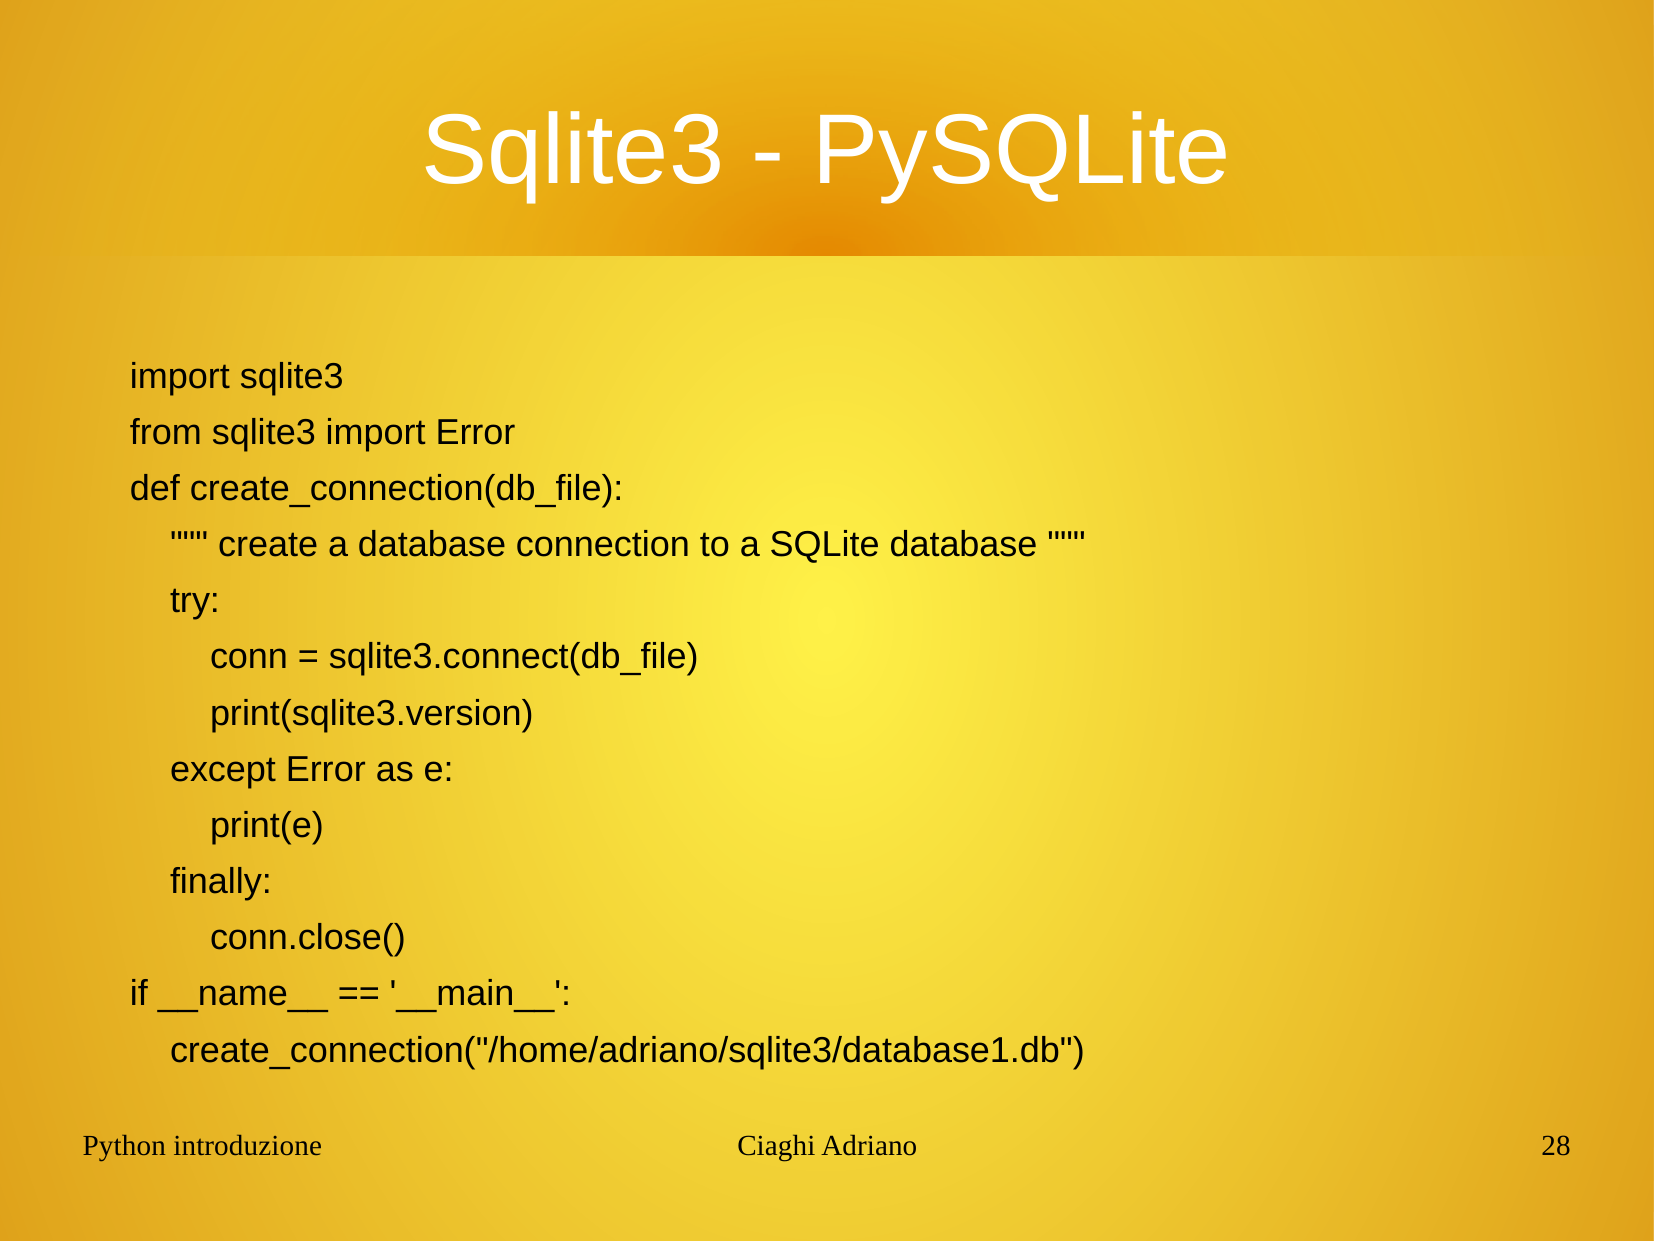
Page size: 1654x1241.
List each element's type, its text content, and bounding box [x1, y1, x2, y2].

title Sqlite3 - PySQLite [82, 47, 1571, 252]
list import sqlite3 from sqlite3 import Error def create_connection(db_file): """ create a database connection to a SQLite database """ try: conn = sqlite3.connect(db_file) print(sqlite3.version) except Error as e: print(e) finally: conn.close() if __name__ == '__main__': create_connection("/home/adriano/sqlite3/database1.db") [94, 355, 1583, 1075]
